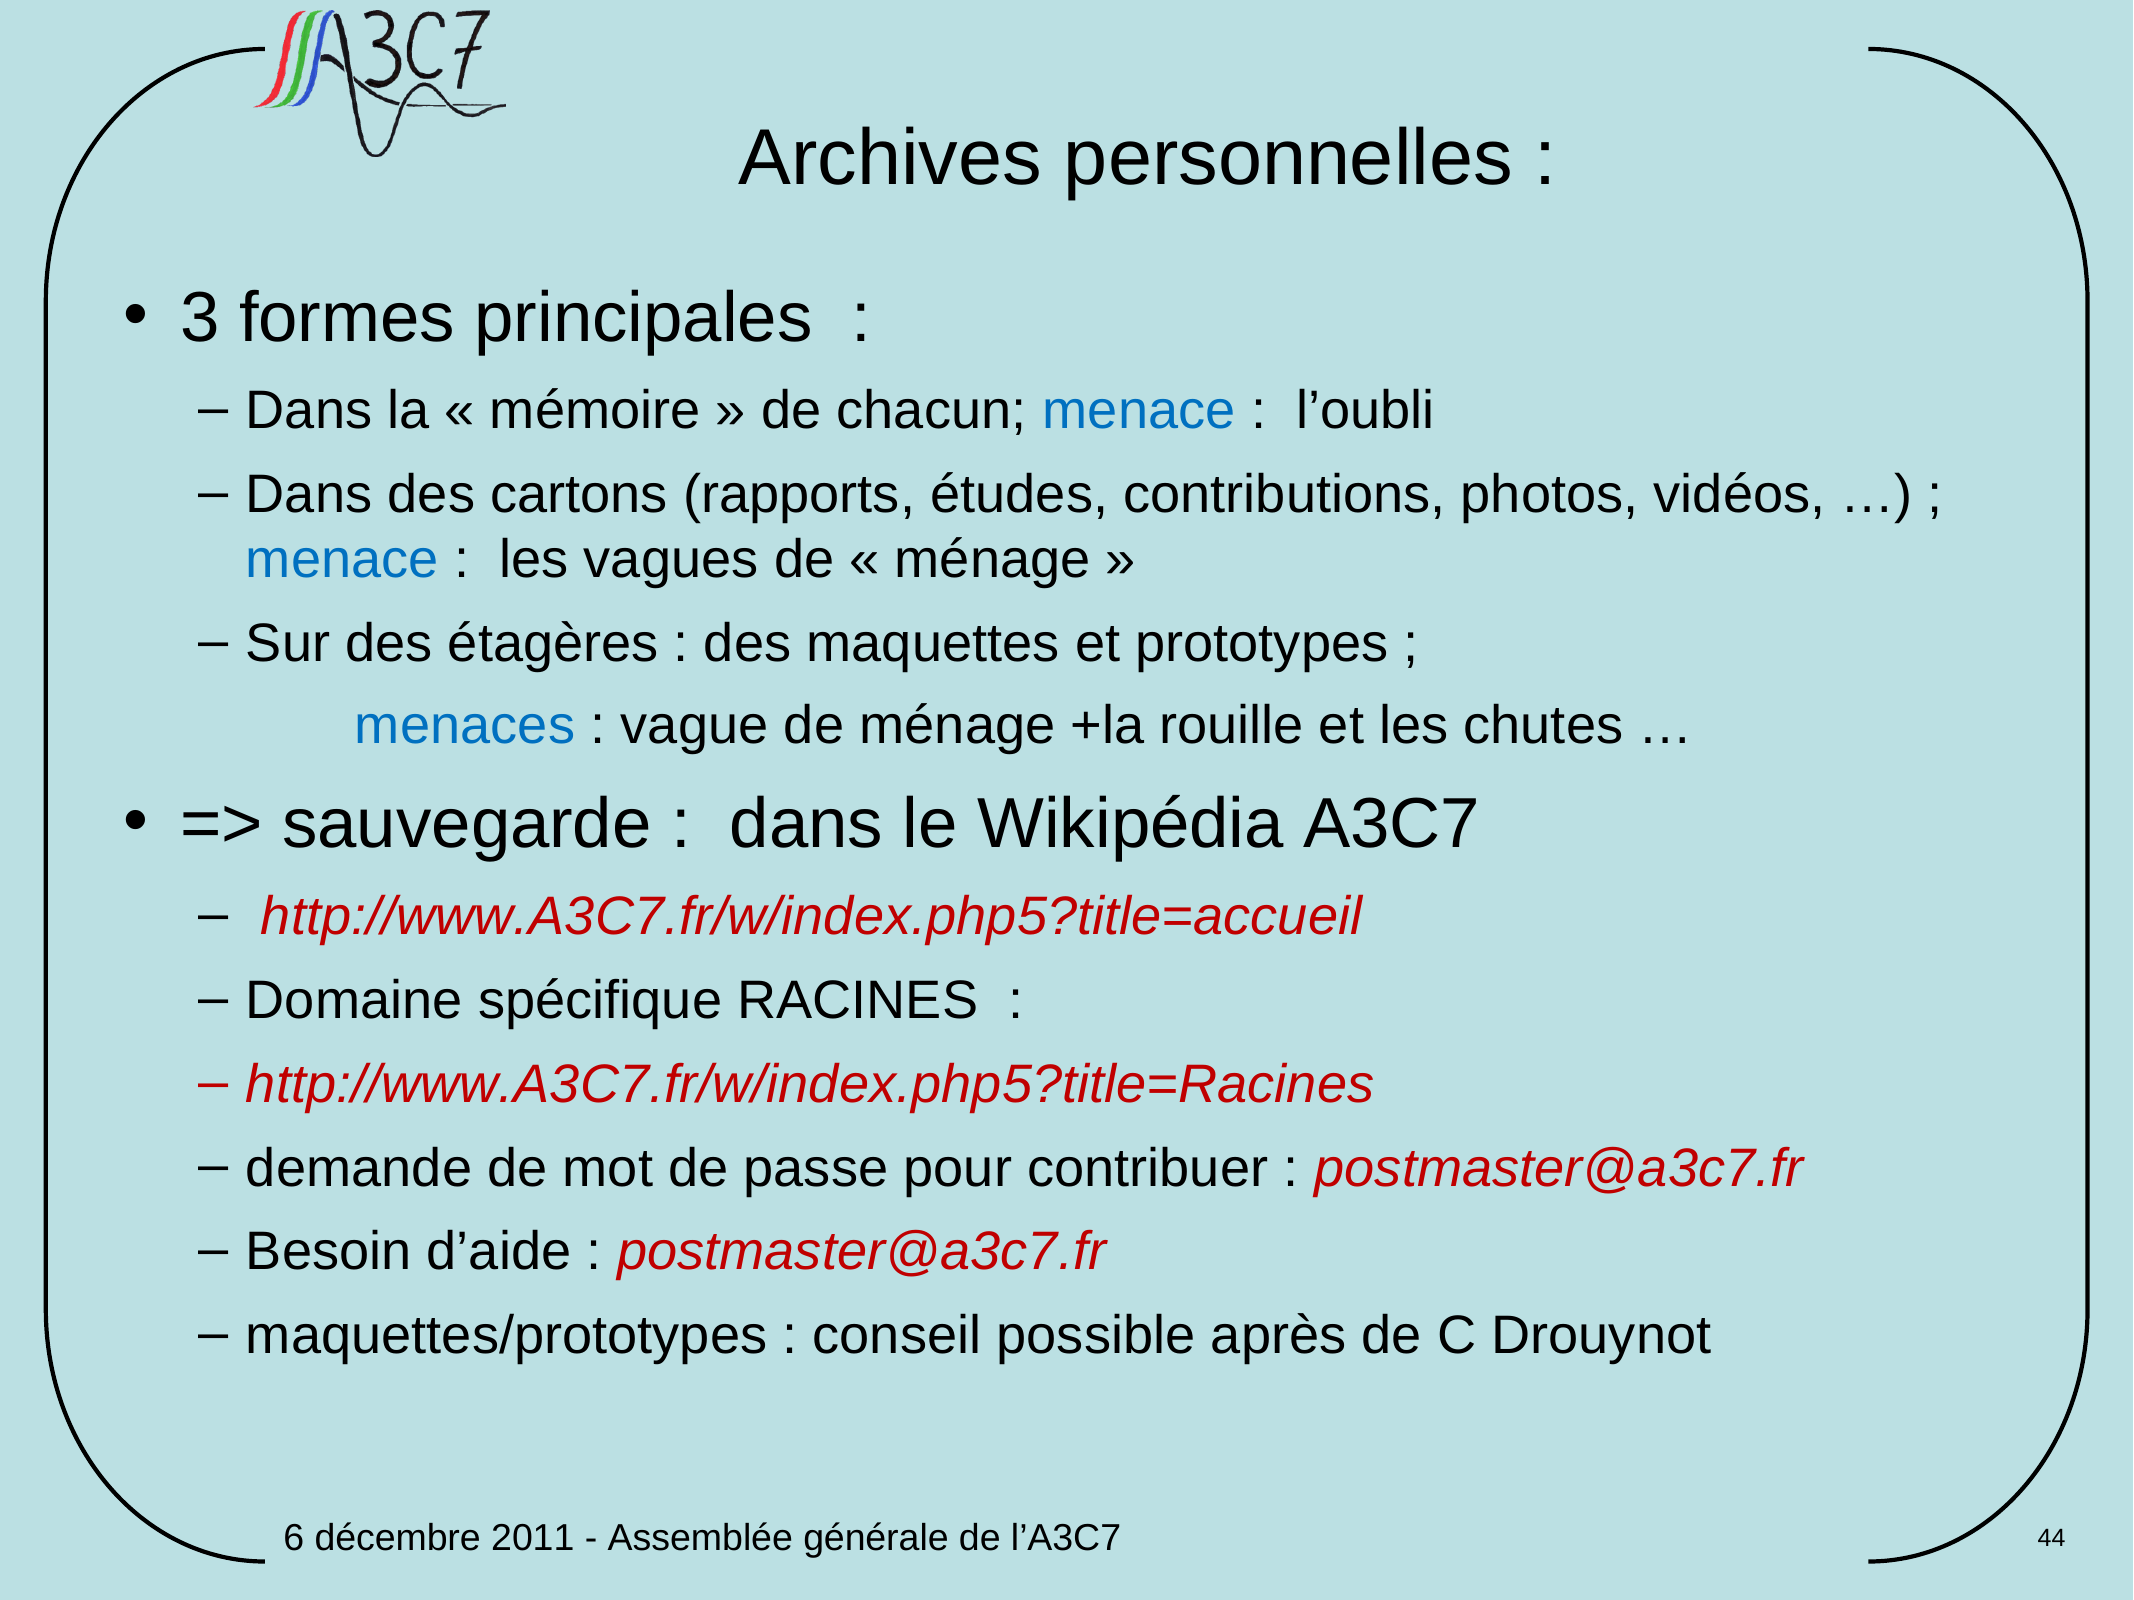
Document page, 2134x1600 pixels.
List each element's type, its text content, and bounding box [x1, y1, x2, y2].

text_box 6 décembre 2011 - Assemblée générale de l’A3C7 [274, 1512, 1131, 1558]
picture [253, 10, 506, 64]
title Archives personnelles : [106, 64, 2028, 331]
list 3 formes principales : Dans la « mémoire » de chacun; menace : l’oubli Dans des cartons (rapports, études, contributions, photos, vidéos, …) ; menace : les vagues de « ménage » Sur des étagères : des maquettes et prototypes ; menaces : vague de ménage +la rouille et les chutes … => sauvegarde : dans le Wikipédia A3C7 http://www.A3C7.fr/w/index.php5?title=accueil Domaine spécifique RACINES : http://www.A3C7.fr/w/index.php5?title=Racines demande de mot de passe pour contribuer : postmaster@a3c7.fr Besoin d’aide : postmaster@a3c7.fr maquettes/prototypes : conseil possible après de C Drouynot [109, 262, 2030, 1422]
